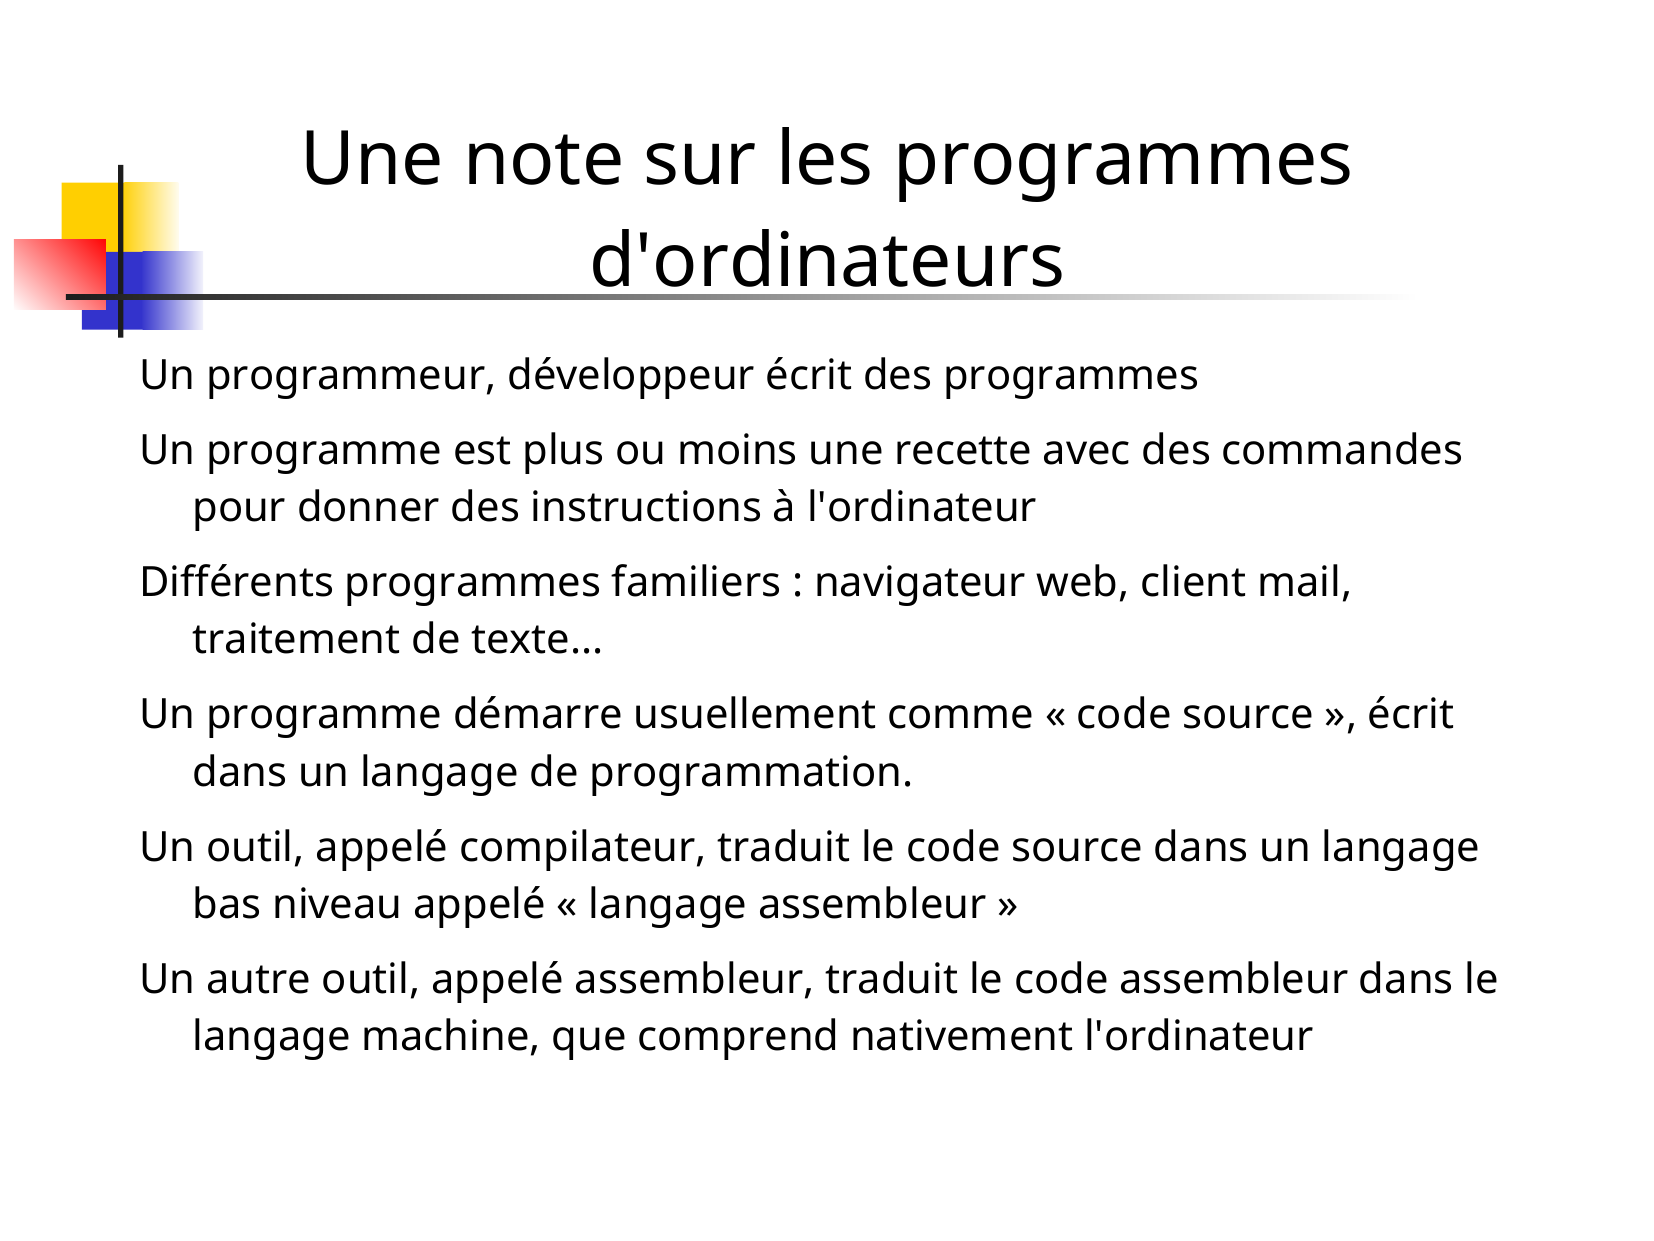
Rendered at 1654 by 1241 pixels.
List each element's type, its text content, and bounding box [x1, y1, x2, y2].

title Une note sur les programmes d'ordinateurs [121, 102, 1534, 311]
list Un programmeur, développeur écrit des programmes Un programme est plus ou moins une recette avec des commandes pour donner des instructions à l'ordinateur Différents programmes familiers : navigateur web, client mail, traitement de texte... Un programme démarre usuellement comme « code source », écrit dans un langage de programmation. Un outil, appelé compilateur, traduit le code source dans un langage bas niveau appelé « langage assembleur » Un autre outil, appelé assembleur, traduit le code assembleur dans le langage machine, que comprend nativement l'ordinateur [121, 344, 1534, 1127]
